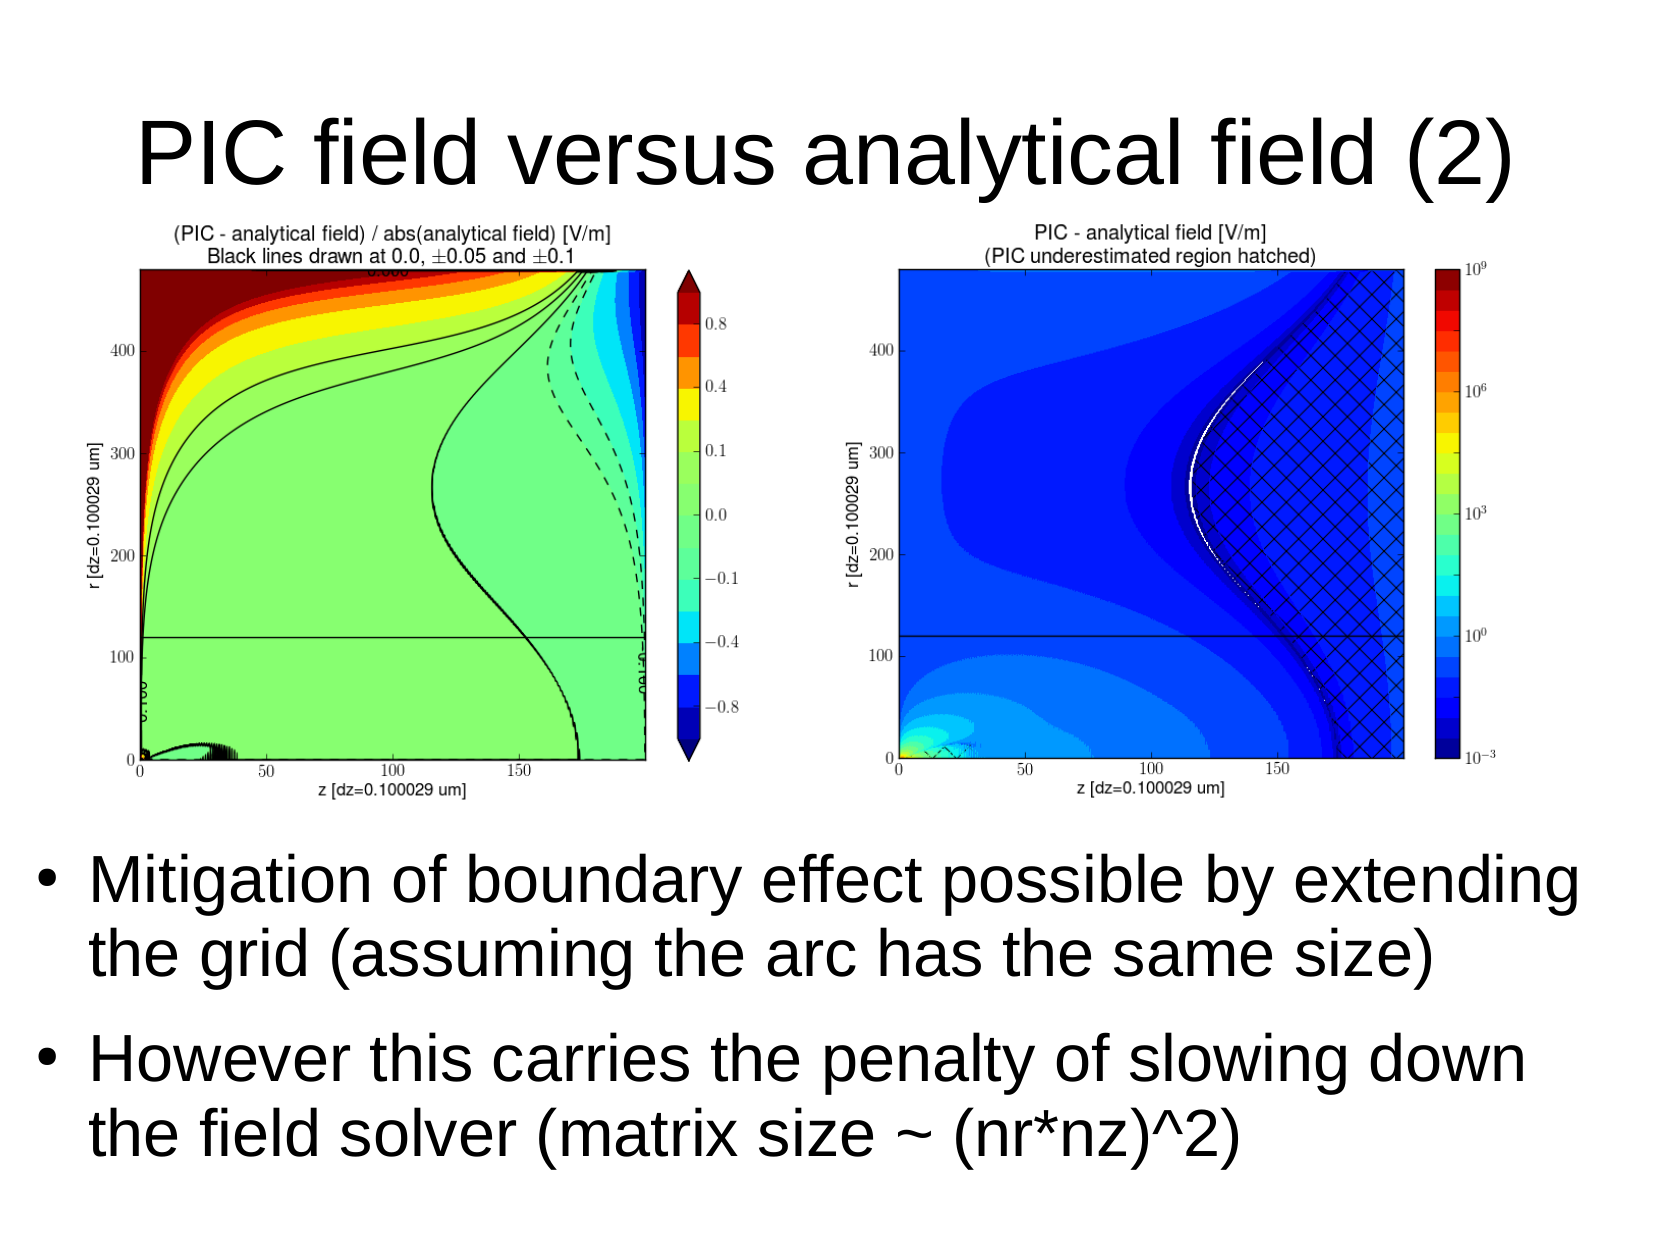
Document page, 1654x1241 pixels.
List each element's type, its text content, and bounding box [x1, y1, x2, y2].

title PIC field versus analytical field (2) [82, 49, 1571, 209]
list Mitigation of boundary effect possible by extending the grid (assuming the arc has the same size) However this carries the penalty of slowing down the field solver (matrix size ~ (nr*nz)^2) [17, 841, 1636, 1233]
picture [39, 209, 1612, 822]
